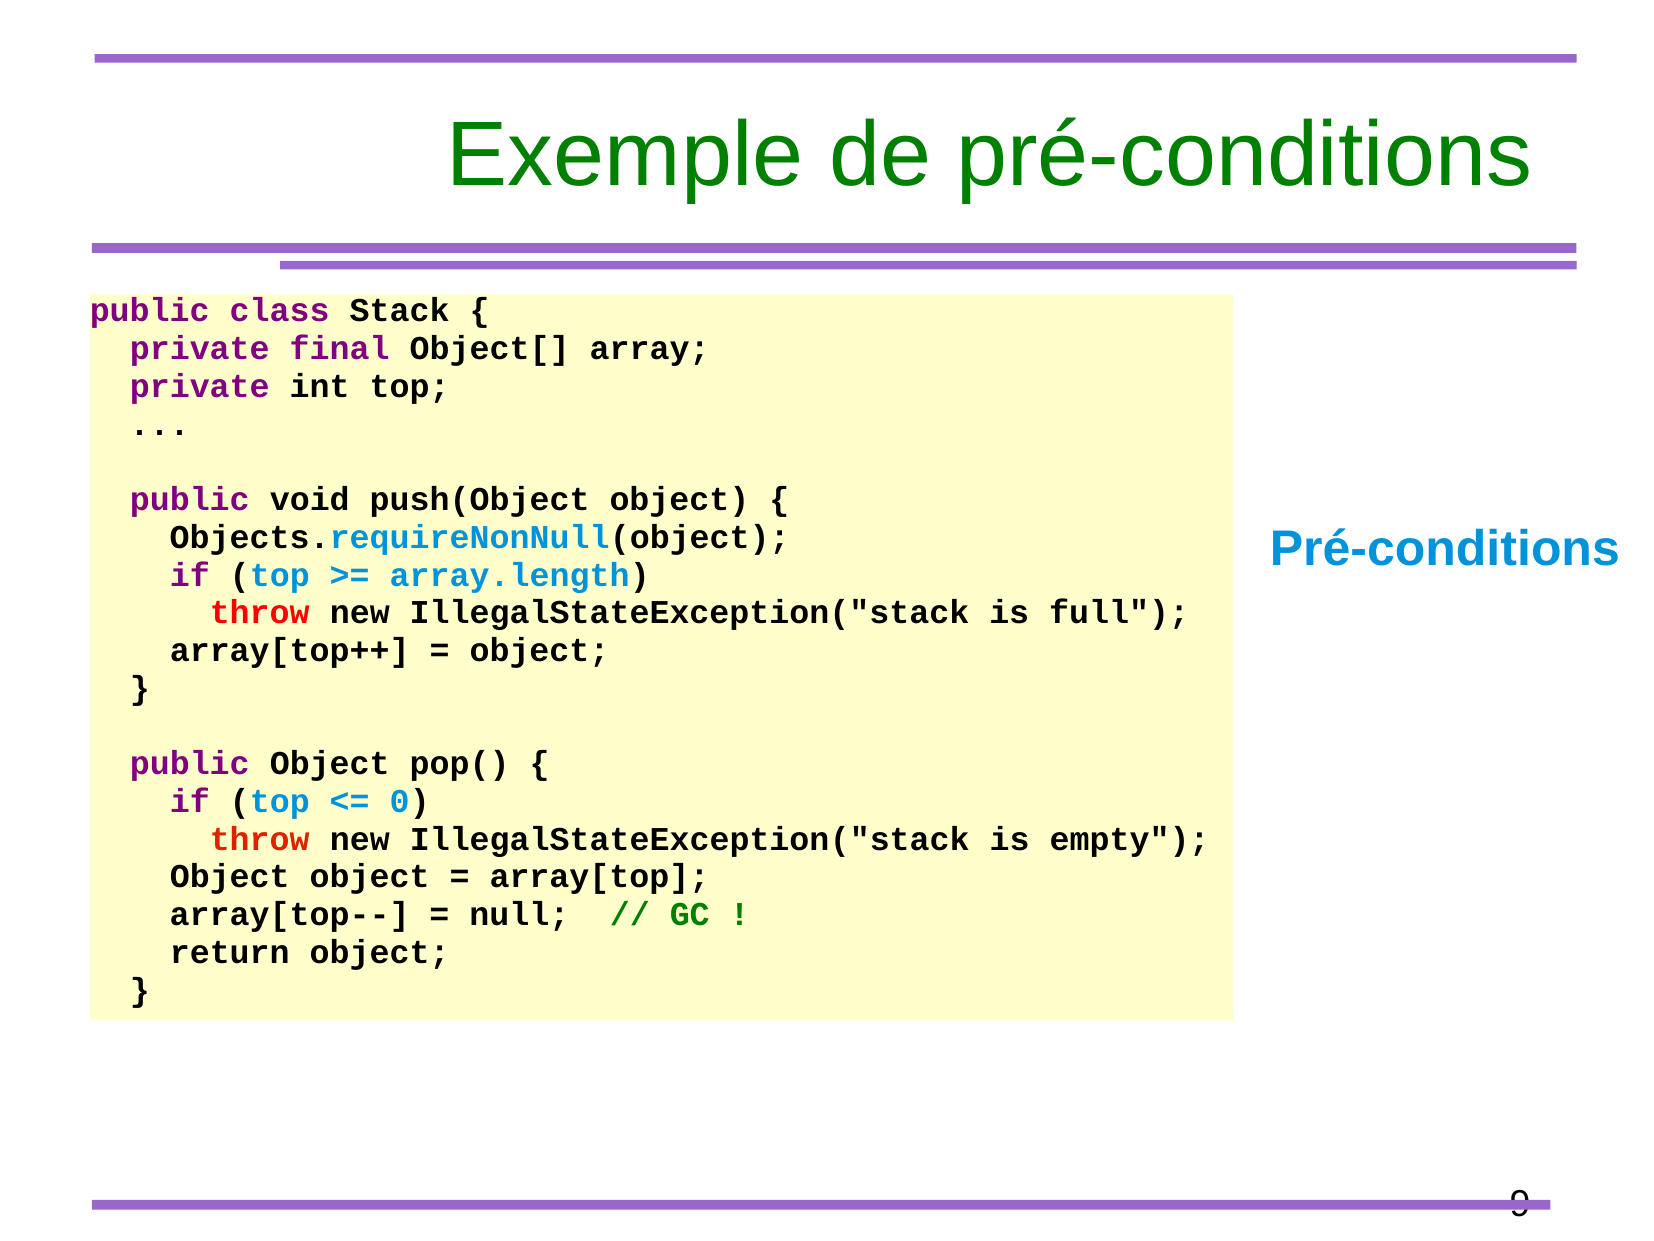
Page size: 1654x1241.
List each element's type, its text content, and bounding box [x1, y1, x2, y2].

text_box Pré-conditions [1270, 520, 1621, 578]
text_box public class Stack { private final Object[] array; private int top; ... public void push(Object object) { Objects.requireNonNull(object); if (top >= array.length) throw new IllegalStateException("stack is full"); array[top++] = object; } public Object pop() { if (top <= 0) throw new IllegalStateException("stack is empty"); Object object = array[top]; array[top--] = null; // GC ! return object; } [89, 294, 1234, 1021]
title Exemple de pré-conditions [121, 49, 1534, 257]
